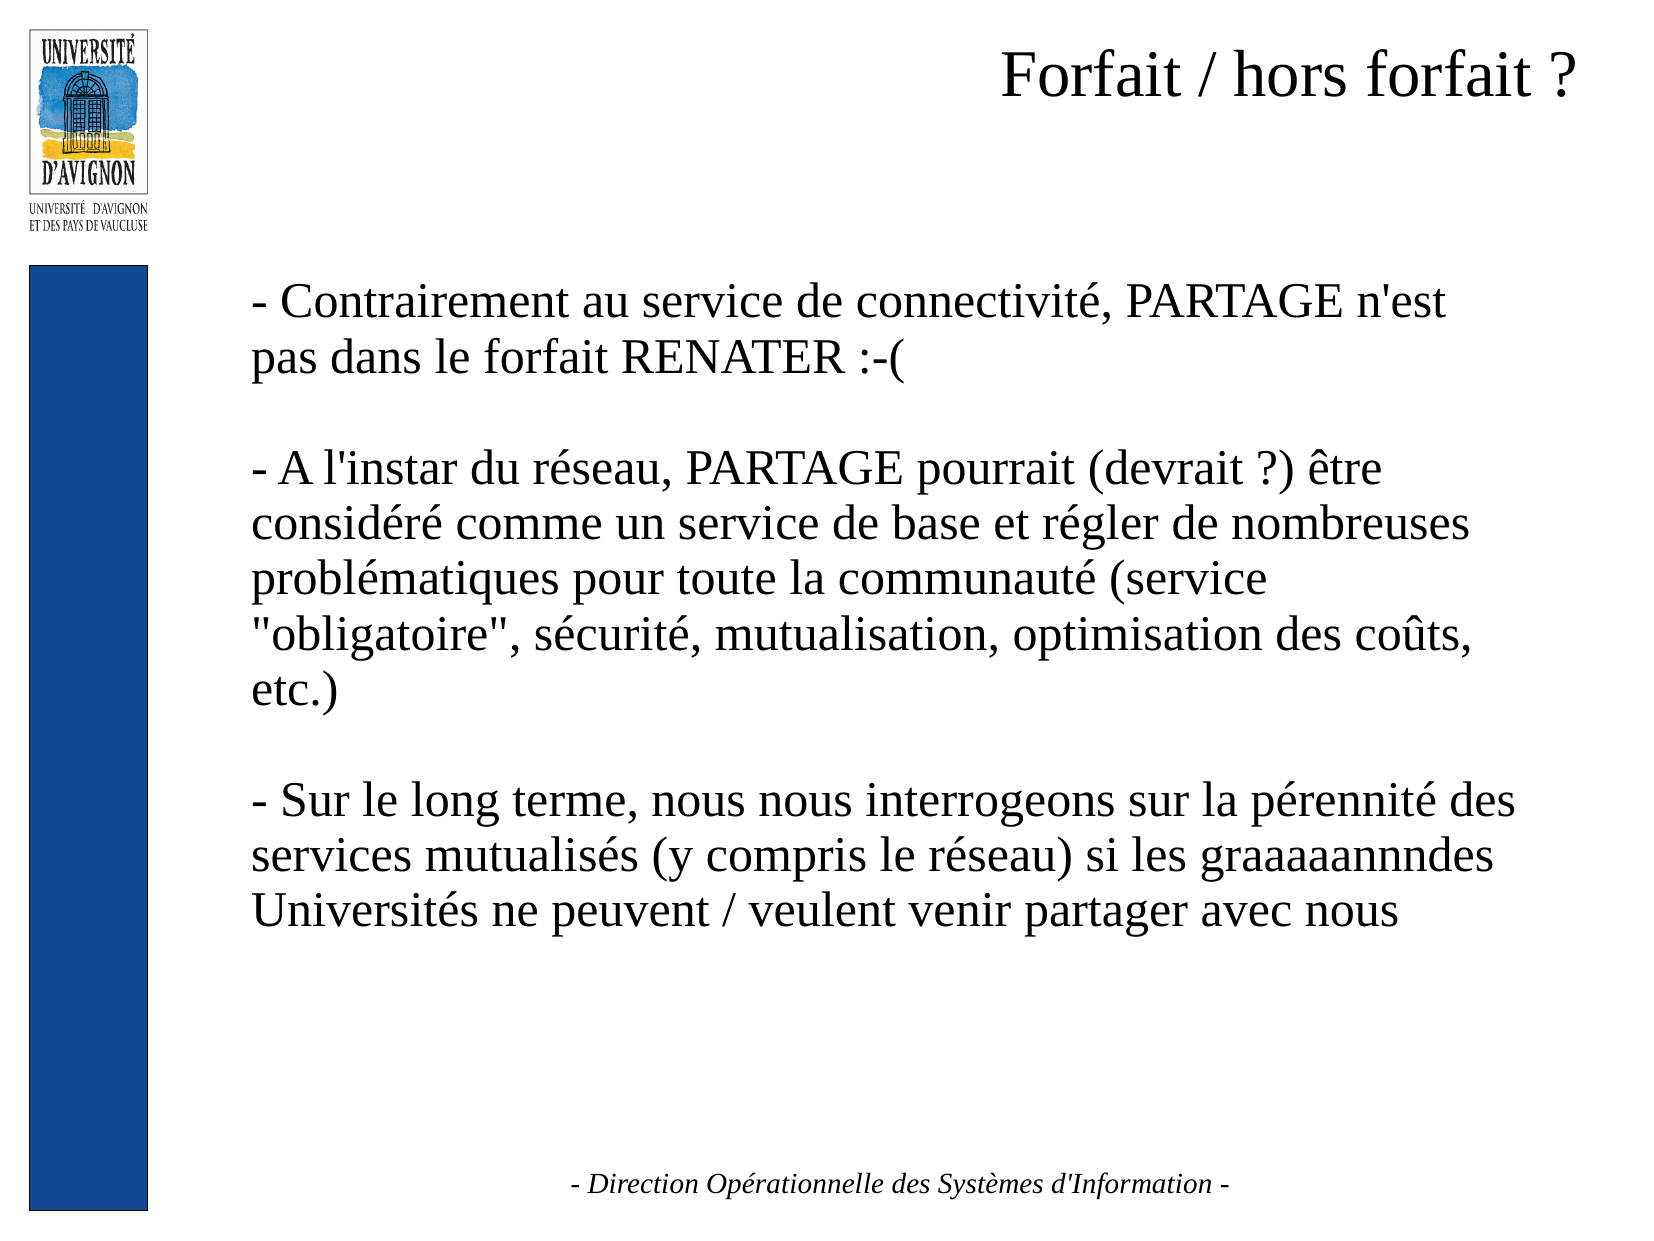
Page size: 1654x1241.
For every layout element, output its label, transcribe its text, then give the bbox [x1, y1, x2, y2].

text_box Forfait / hors forfait ? [177, 29, 1595, 119]
picture [29, 29, 148, 236]
text_box [29, 265, 148, 1211]
text_box - Direction Opérationnelle des Systèmes d'Information - [236, 1160, 1566, 1208]
text_box - Contrairement au service de connectivité, PARTAGE n'est pas dans le forfait RENATER :-( - A l'instar du réseau, PARTAGE pourrait (devrait ?) être considéré comme un service de base et régler de nombreuses problématiques pour toute la communauté (service "obligatoire", sécurité, mutualisation, optimisation des coûts, etc.) - Sur le long terme, nous nous interrogeons sur la pérennité des services mutualisés (y compris le réseau) si les graaaaannndes Universités ne peuvent / veulent venir partager avec nous [236, 265, 1536, 946]
